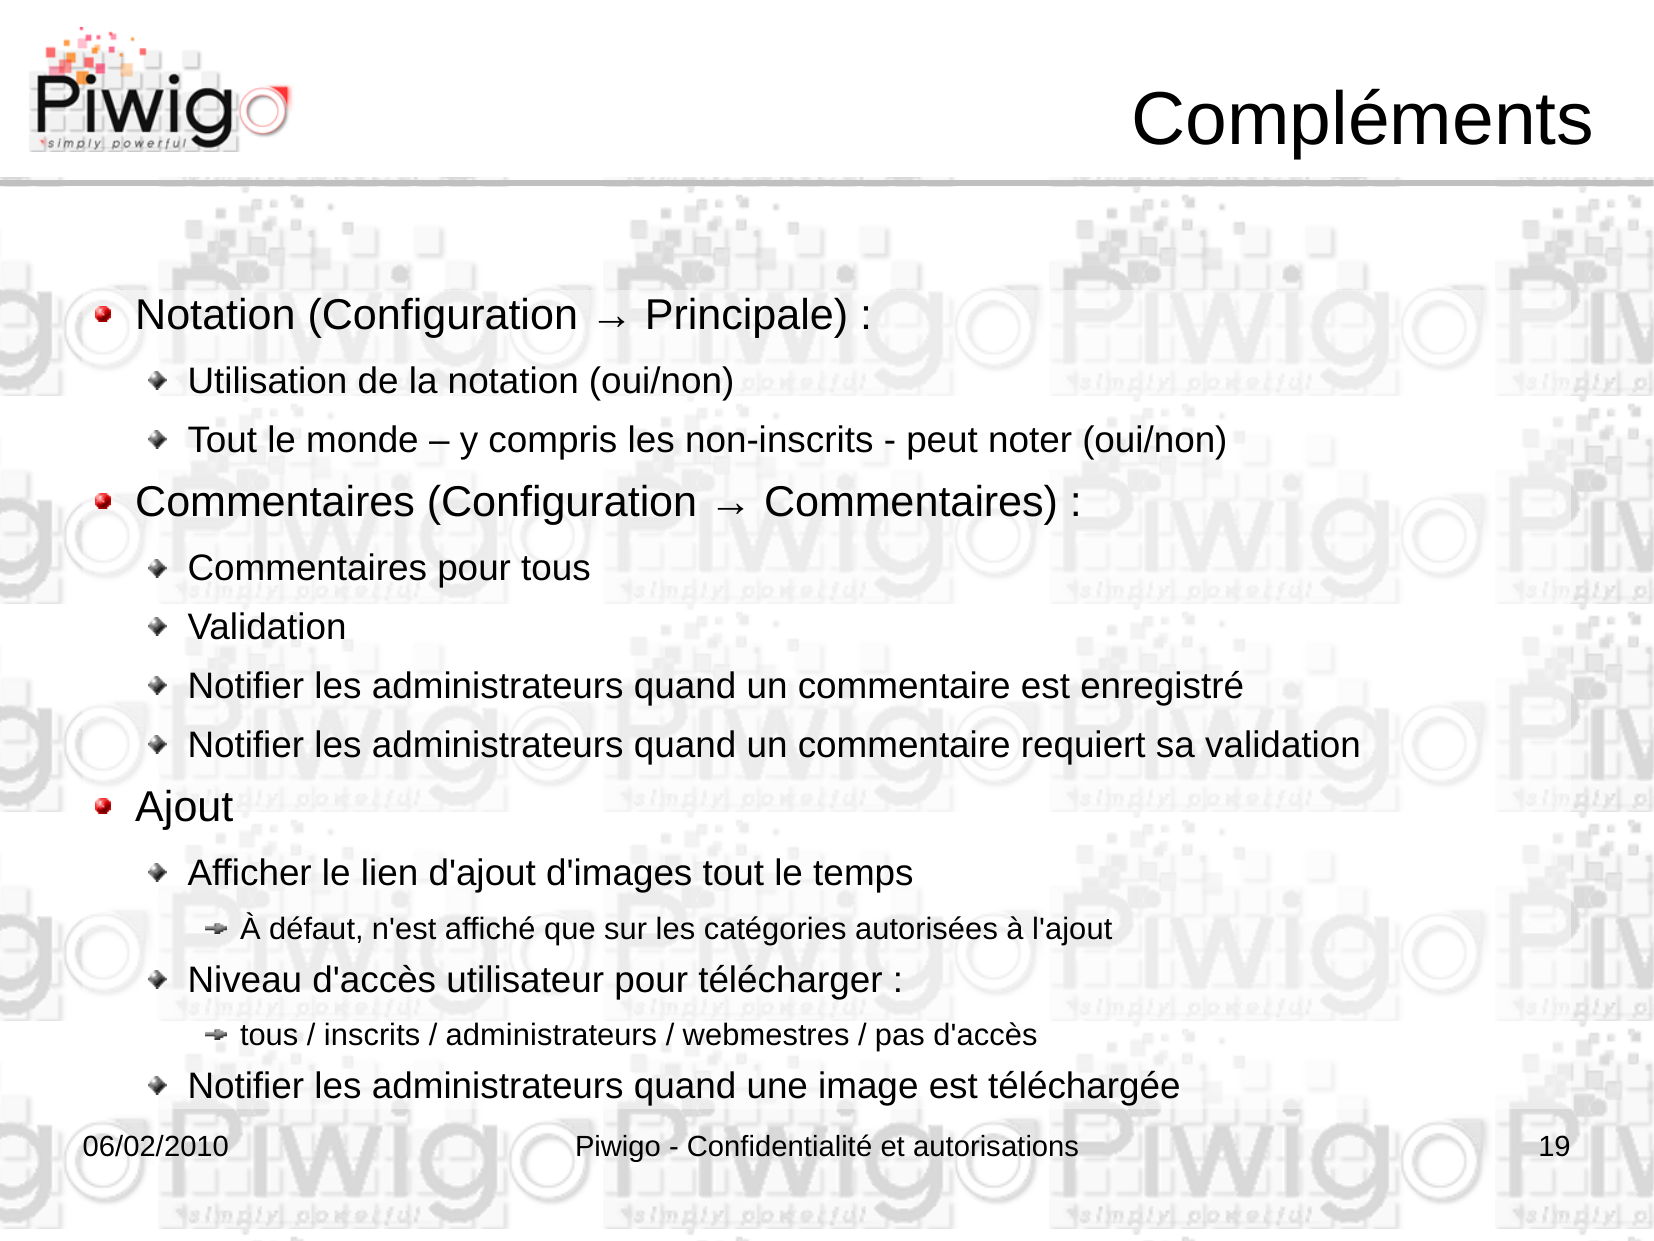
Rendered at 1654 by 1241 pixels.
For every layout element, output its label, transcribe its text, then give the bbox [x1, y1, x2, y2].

list Notation (Configuration → Principale) : Utilisation de la notation (oui/non) Tout le monde – y compris les non-inscrits - peut noter (oui/non) Commentaires (Configuration → Commentaires) : Commentaires pour tous Validation Notifier les administrateurs quand un commentaire est enregistré Notifier les administrateurs quand un commentaire requiert sa validation Ajout Afficher le lien d'ajout d'images tout le temps À défaut, n'est affiché que sur les catégories autorisées à l'ajout Niveau d'accès utilisateur pour télécharger : tous / inscrits / administrateurs / webmestres / pas d'accès Notifier les administrateurs quand une image est téléchargée [82, 290, 1571, 1109]
picture [0, 0, 1654, 180]
title Compléments [295, 66, 1595, 170]
picture [0, 186, 1654, 1241]
